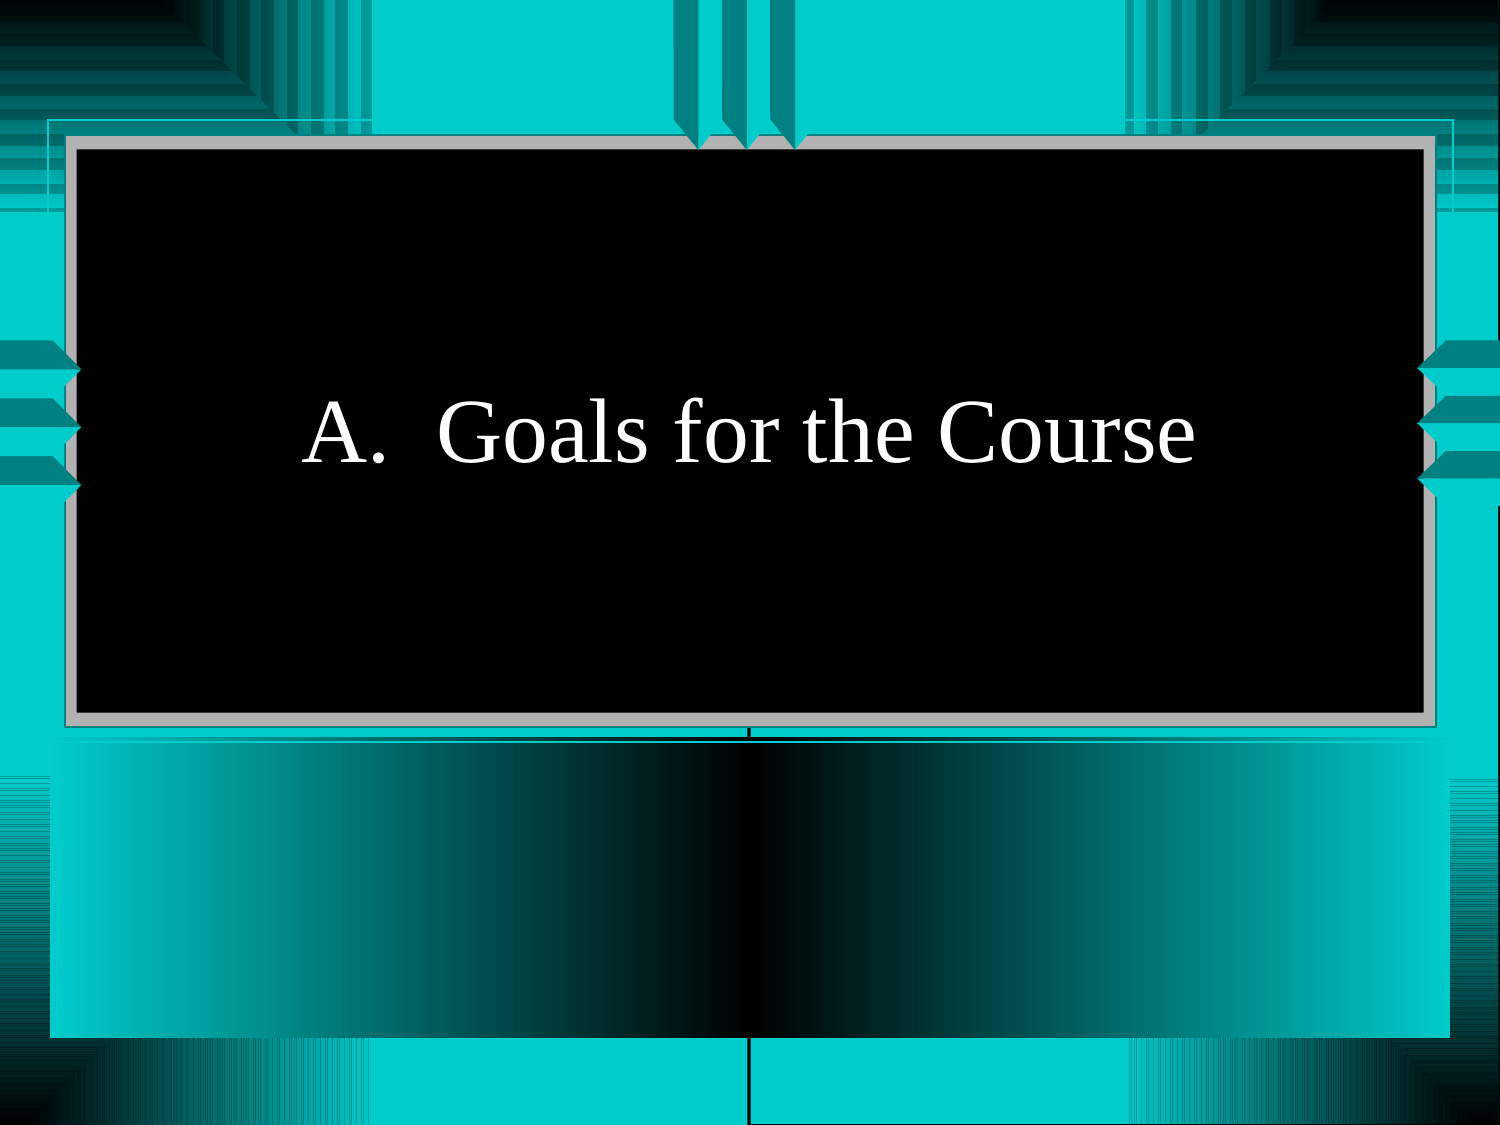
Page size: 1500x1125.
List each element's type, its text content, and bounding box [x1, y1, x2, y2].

title A. Goals for the Course [112, 337, 1388, 525]
